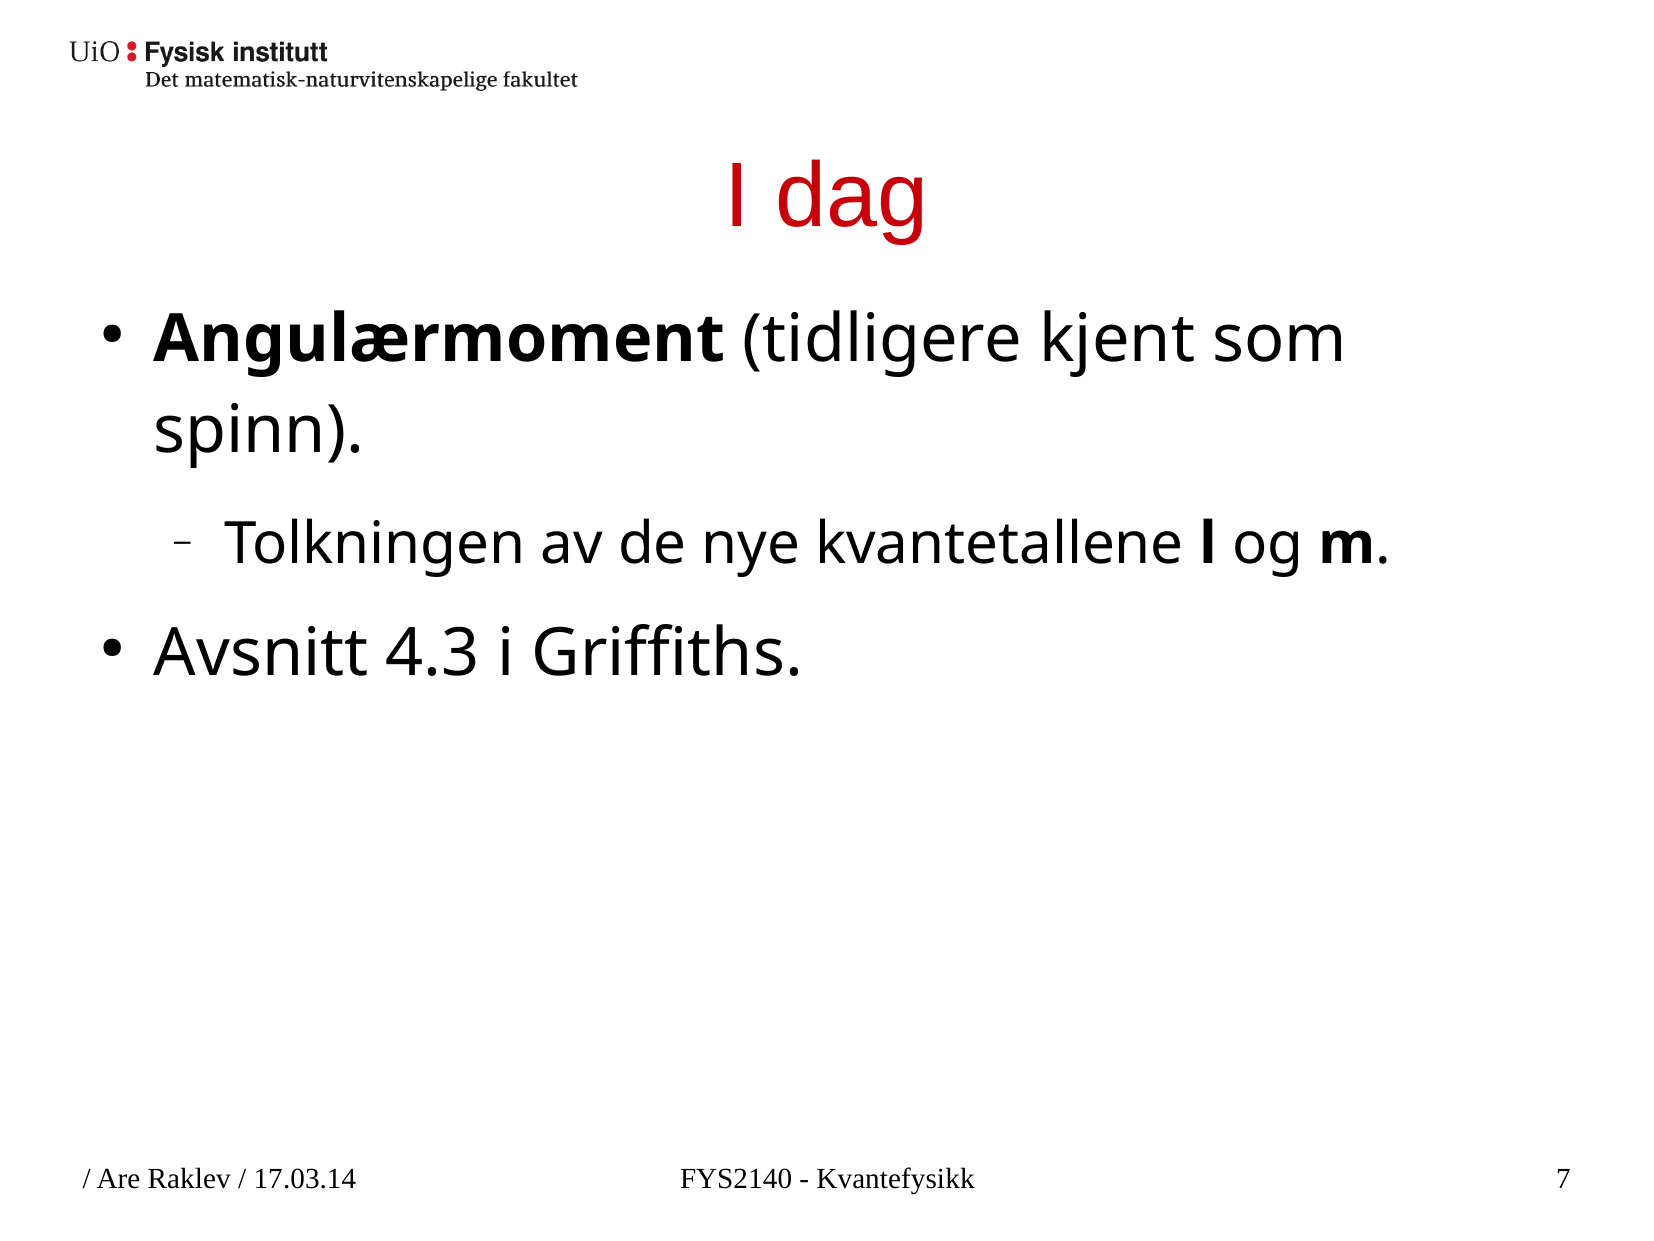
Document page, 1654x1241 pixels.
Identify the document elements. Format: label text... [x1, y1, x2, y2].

title I dag [82, 90, 1571, 290]
picture [68, 37, 581, 93]
list Angulærmoment (tidligere kjent som spinn). Tolkningen av de nye kvantetallene l og m. Avsnitt 4.3 i Griffiths. [82, 290, 1571, 1094]
